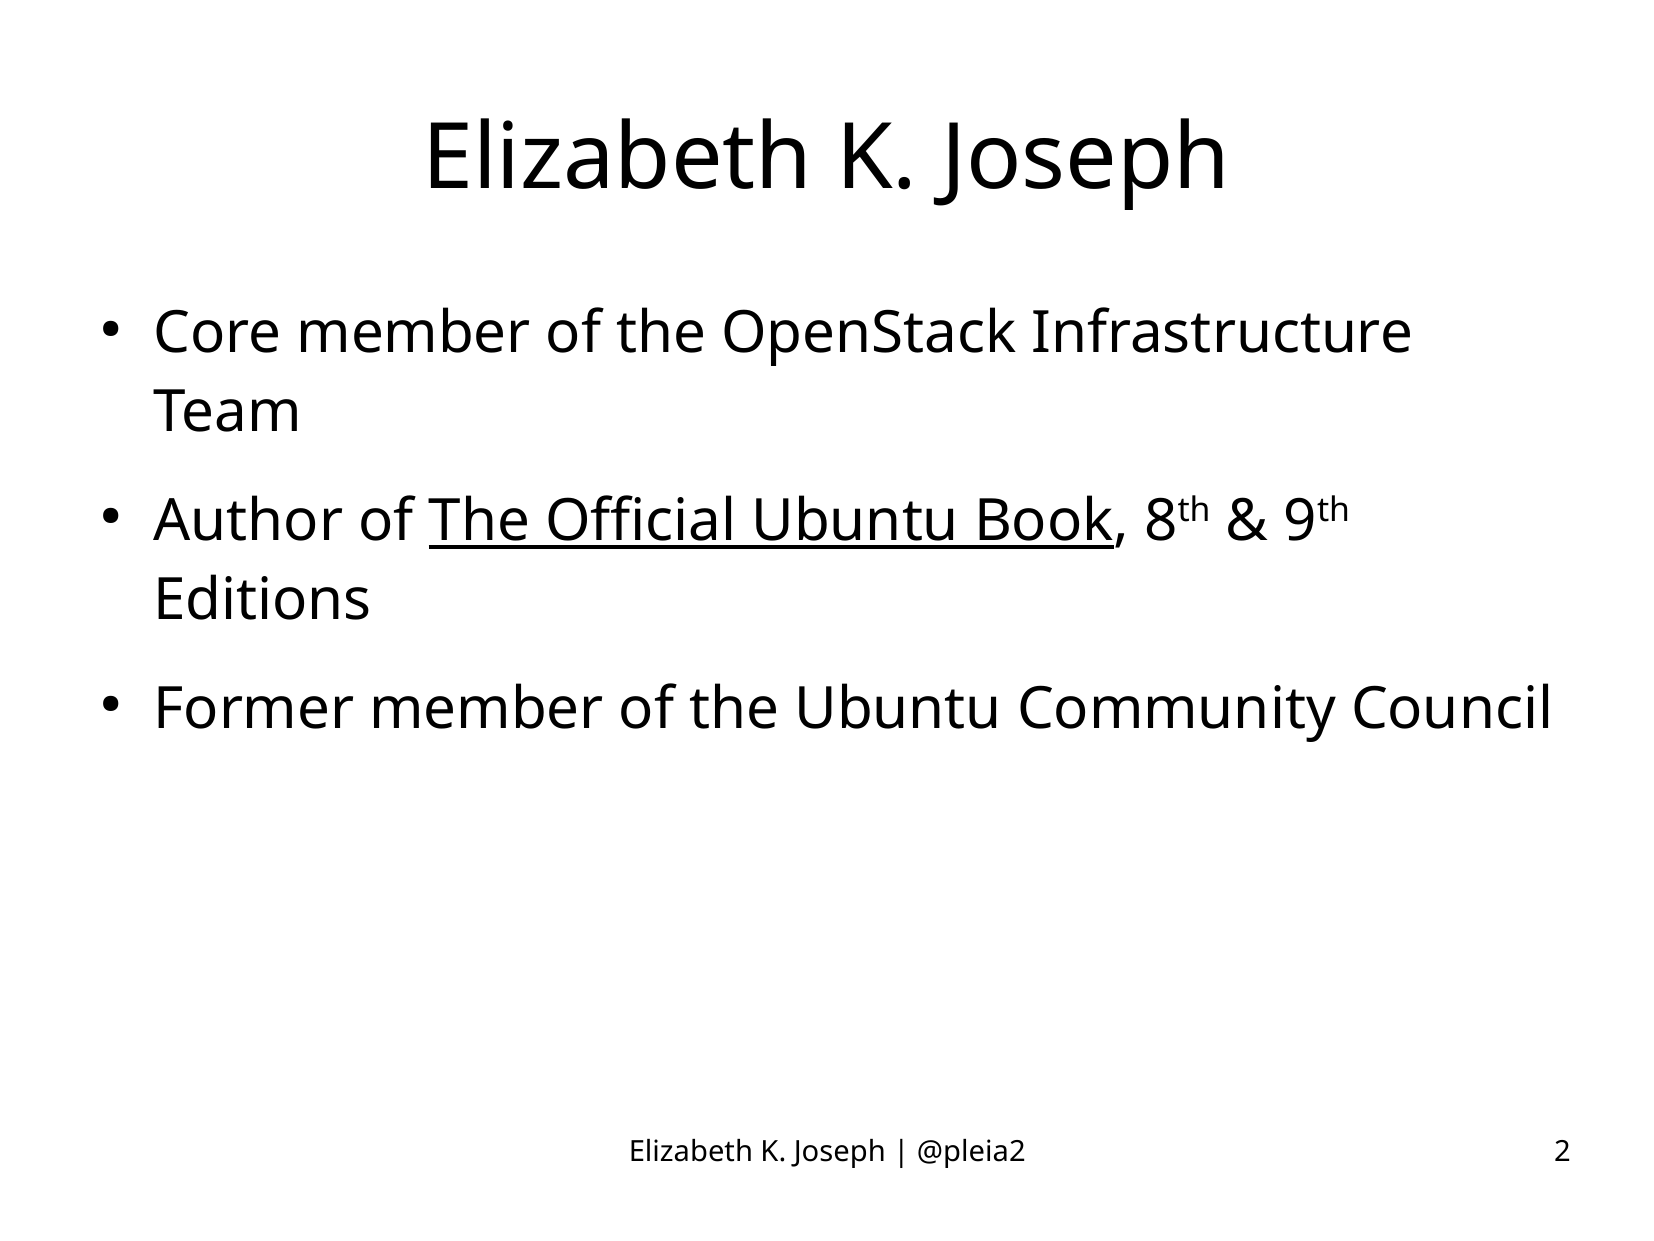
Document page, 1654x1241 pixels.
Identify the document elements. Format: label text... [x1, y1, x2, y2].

list Core member of the OpenStack Infrastructure Team Author of The Official Ubuntu Book, 8th & 9th Editions Former member of the Ubuntu Community Council [82, 290, 1571, 1010]
title Elizabeth K. Joseph [82, 49, 1571, 257]
